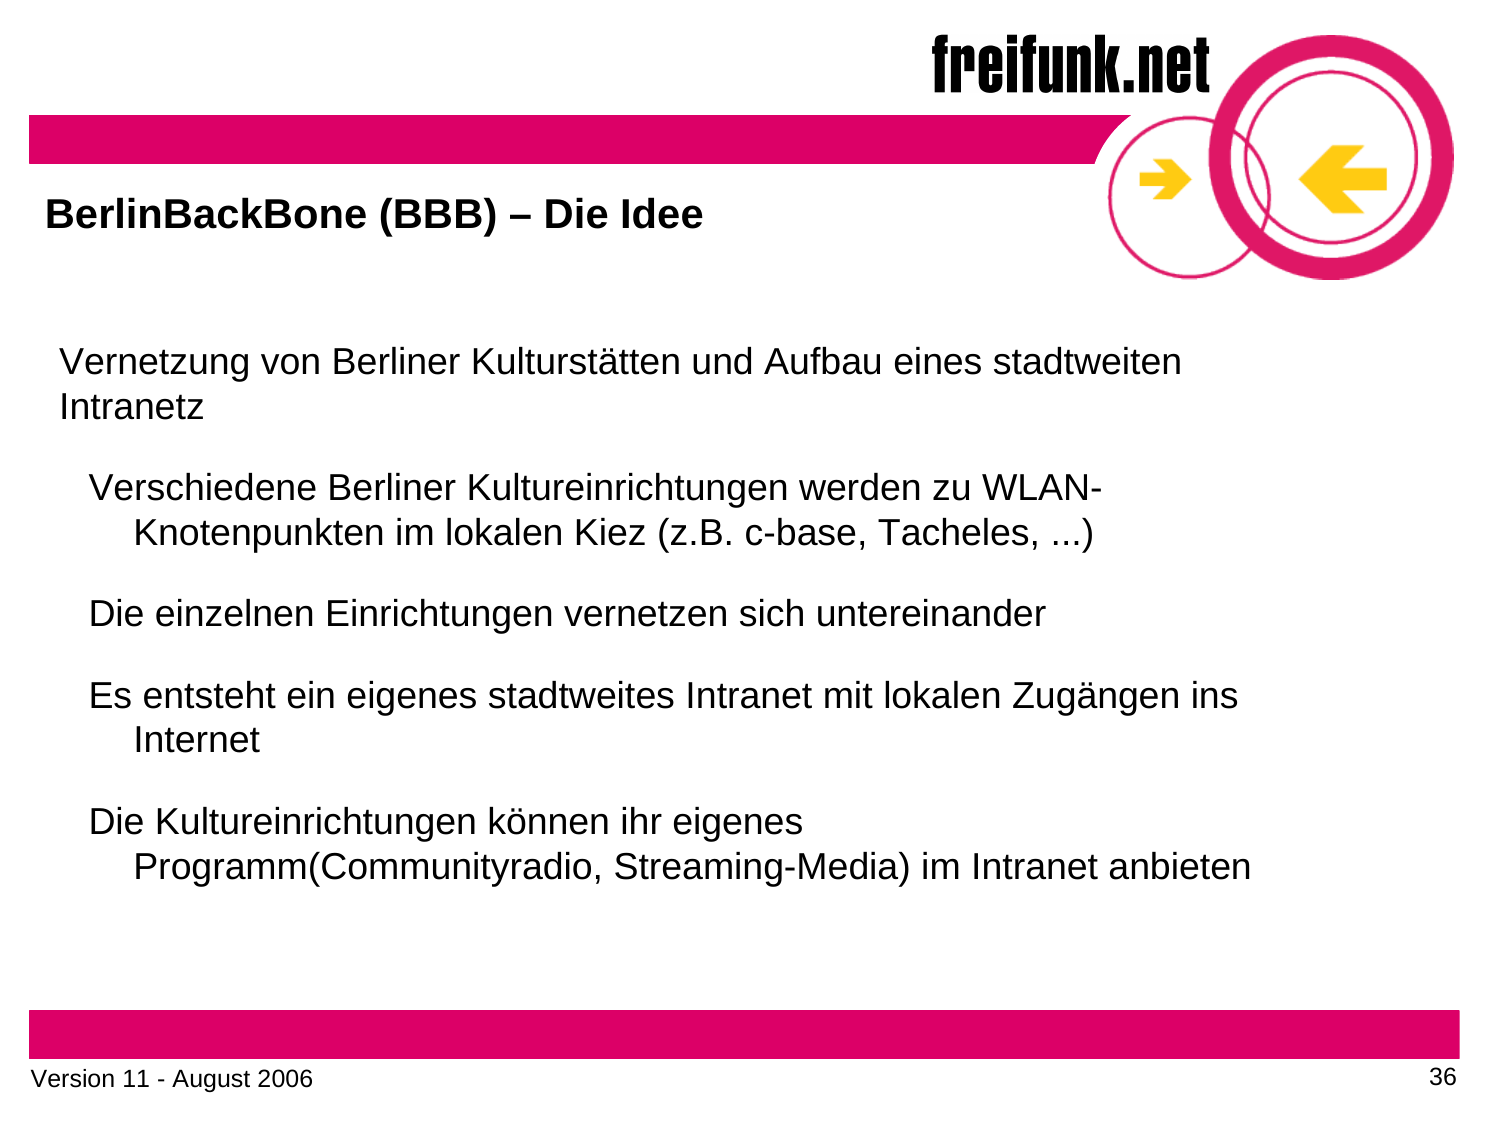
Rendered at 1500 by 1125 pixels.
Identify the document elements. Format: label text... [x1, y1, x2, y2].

picture [932, 34, 1454, 280]
text_box BerlinBackBone (BBB) – Die Idee [44, 187, 1100, 267]
text_box Vernetzung von Berliner Kulturstätten und Aufbau eines stadtweiten Intranetz Verschiedene Berliner Kultureinrichtungen werden zu WLAN-Knotenpunkten im lokalen Kiez (z.B. c-base, Tacheles, ...) Die einzelnen Einrichtungen vernetzen sich untereinander Es entsteht ein eigenes stadtweites Intranet mit lokalen Zugängen ins Internet Die Kultureinrichtungen können ihr eigenes Programm(Communityradio, Streaming-Media) im Intranet anbieten [59, 337, 1288, 976]
